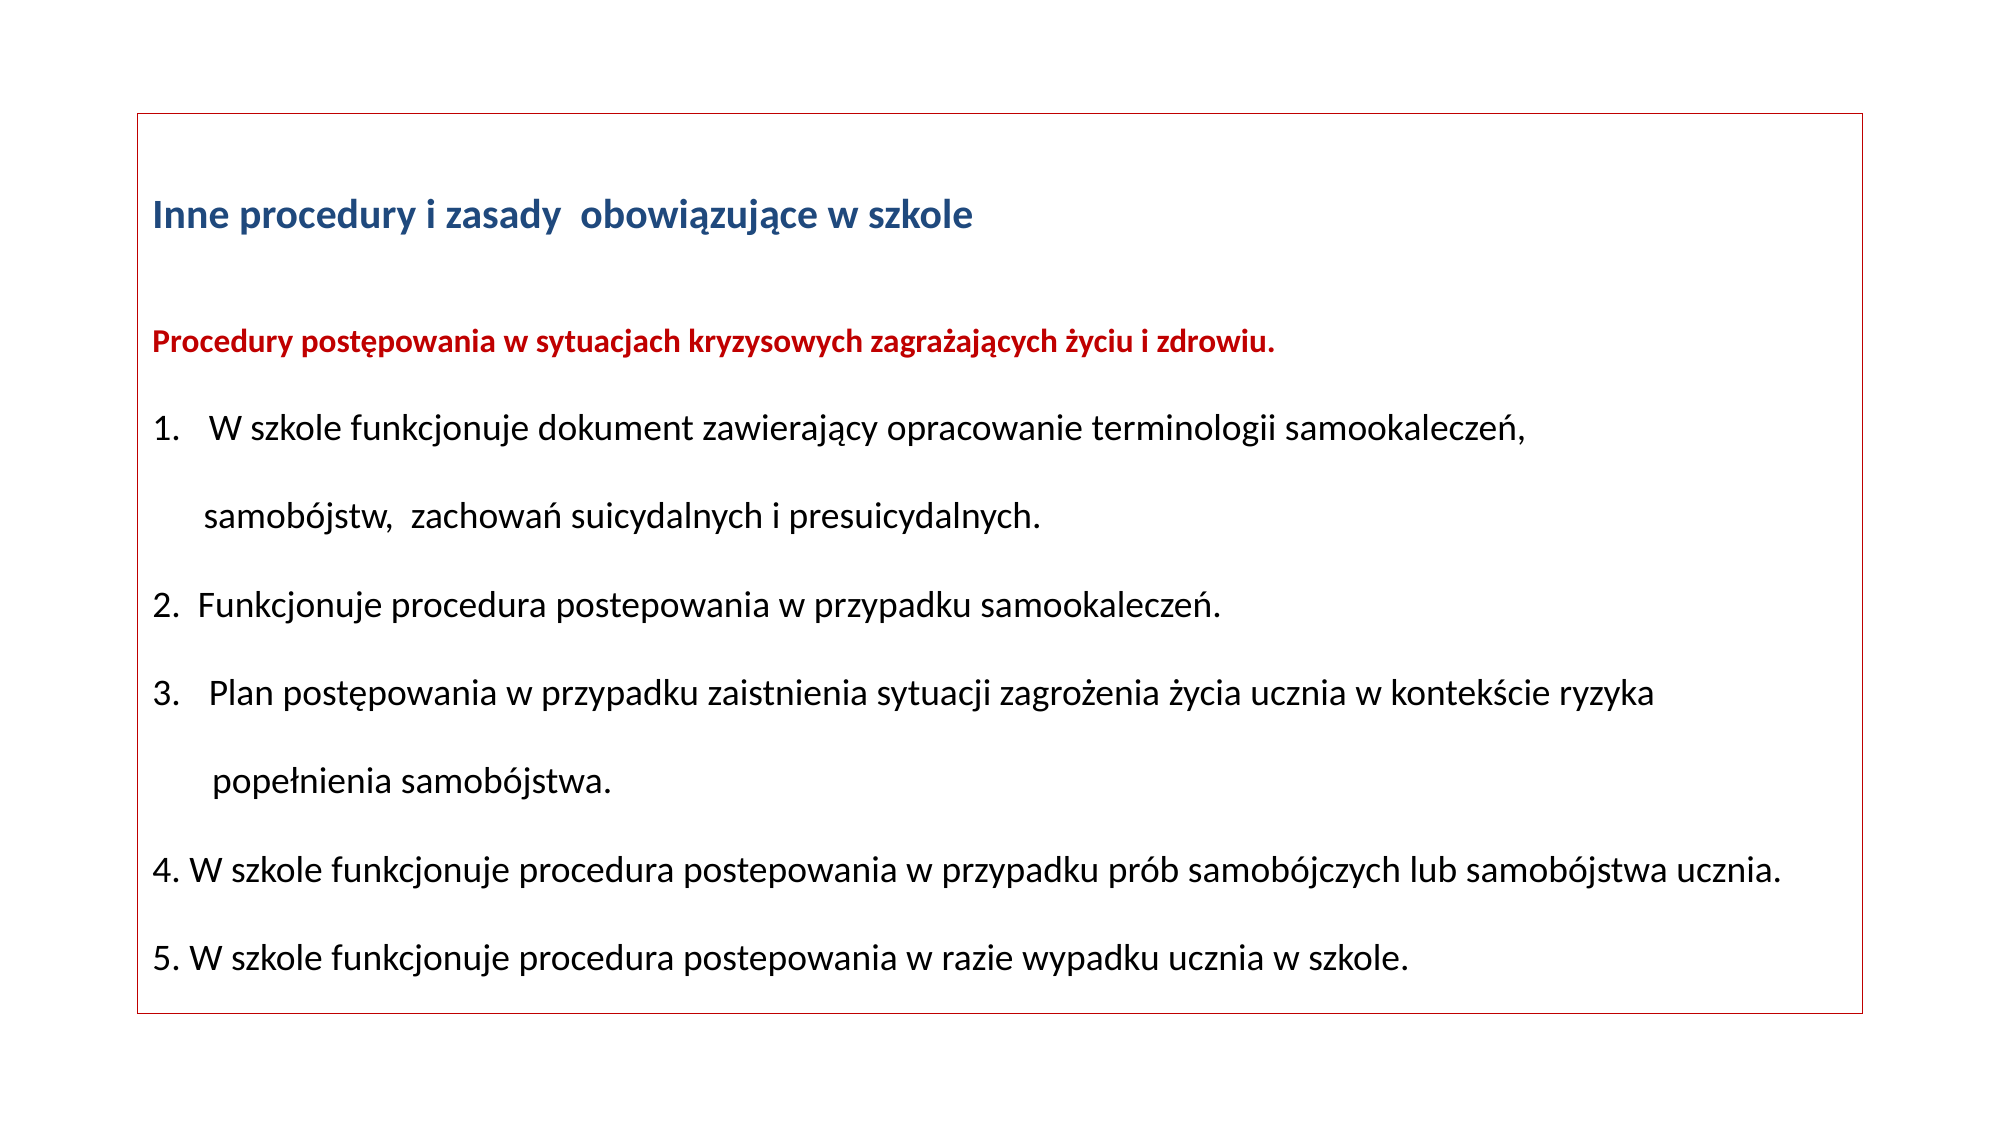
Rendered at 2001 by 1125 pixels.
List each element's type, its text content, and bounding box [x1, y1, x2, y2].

list Inne procedury i zasady obowiązujące w szkole Procedury postępowania w sytuacjach kryzysowych zagrażających życiu i zdrowiu. W szkole funkcjonuje dokument zawierający opracowanie terminologii samookaleczeń, samobójstw, zachowań suicydalnych i presuicydalnych. 2. Funkcjonuje procedura postepowania w przypadku samookaleczeń. Plan postępowania w przypadku zaistnienia sytuacji zagrożenia życia ucznia w kontekście ryzyka popełnienia samobójstwa. 4. W szkole funkcjonuje procedura postepowania w przypadku prób samobójczych lub samobójstwa ucznia. 5. W szkole funkcjonuje procedura postepowania w razie wypadku ucznia w szkole. [137, 113, 1863, 1014]
